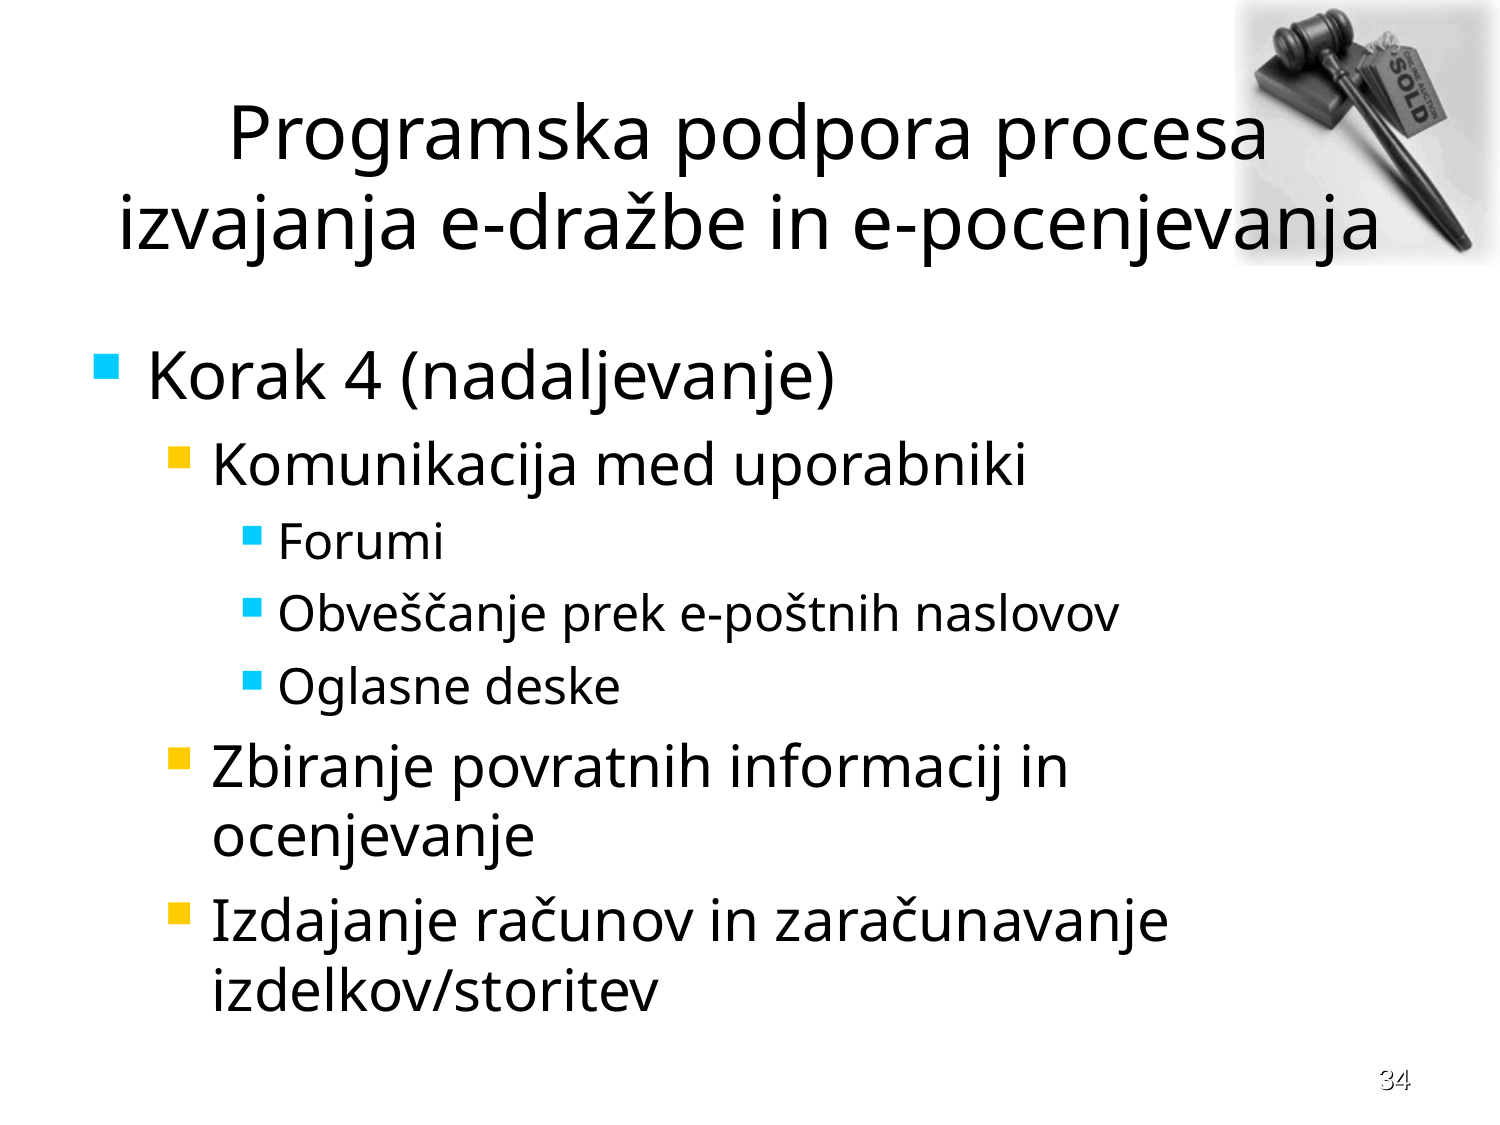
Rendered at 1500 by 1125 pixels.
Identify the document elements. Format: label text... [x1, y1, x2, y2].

title Programska podpora procesa izvajanja e-dražbe in e-pocenjevanja [75, 62, 1426, 288]
text_box <number> [1074, 1024, 1426, 1103]
picture [1234, 0, 1500, 266]
list Korak 4 (nadaljevanje) Komunikacija med uporabniki Forumi Obveščanje prek e-poštnih naslovov Oglasne deske Zbiranje povratnih informacij in ocenjevanje Izdajanje računov in zaračunavanje izdelkov/storitev [75, 324, 1426, 1001]
